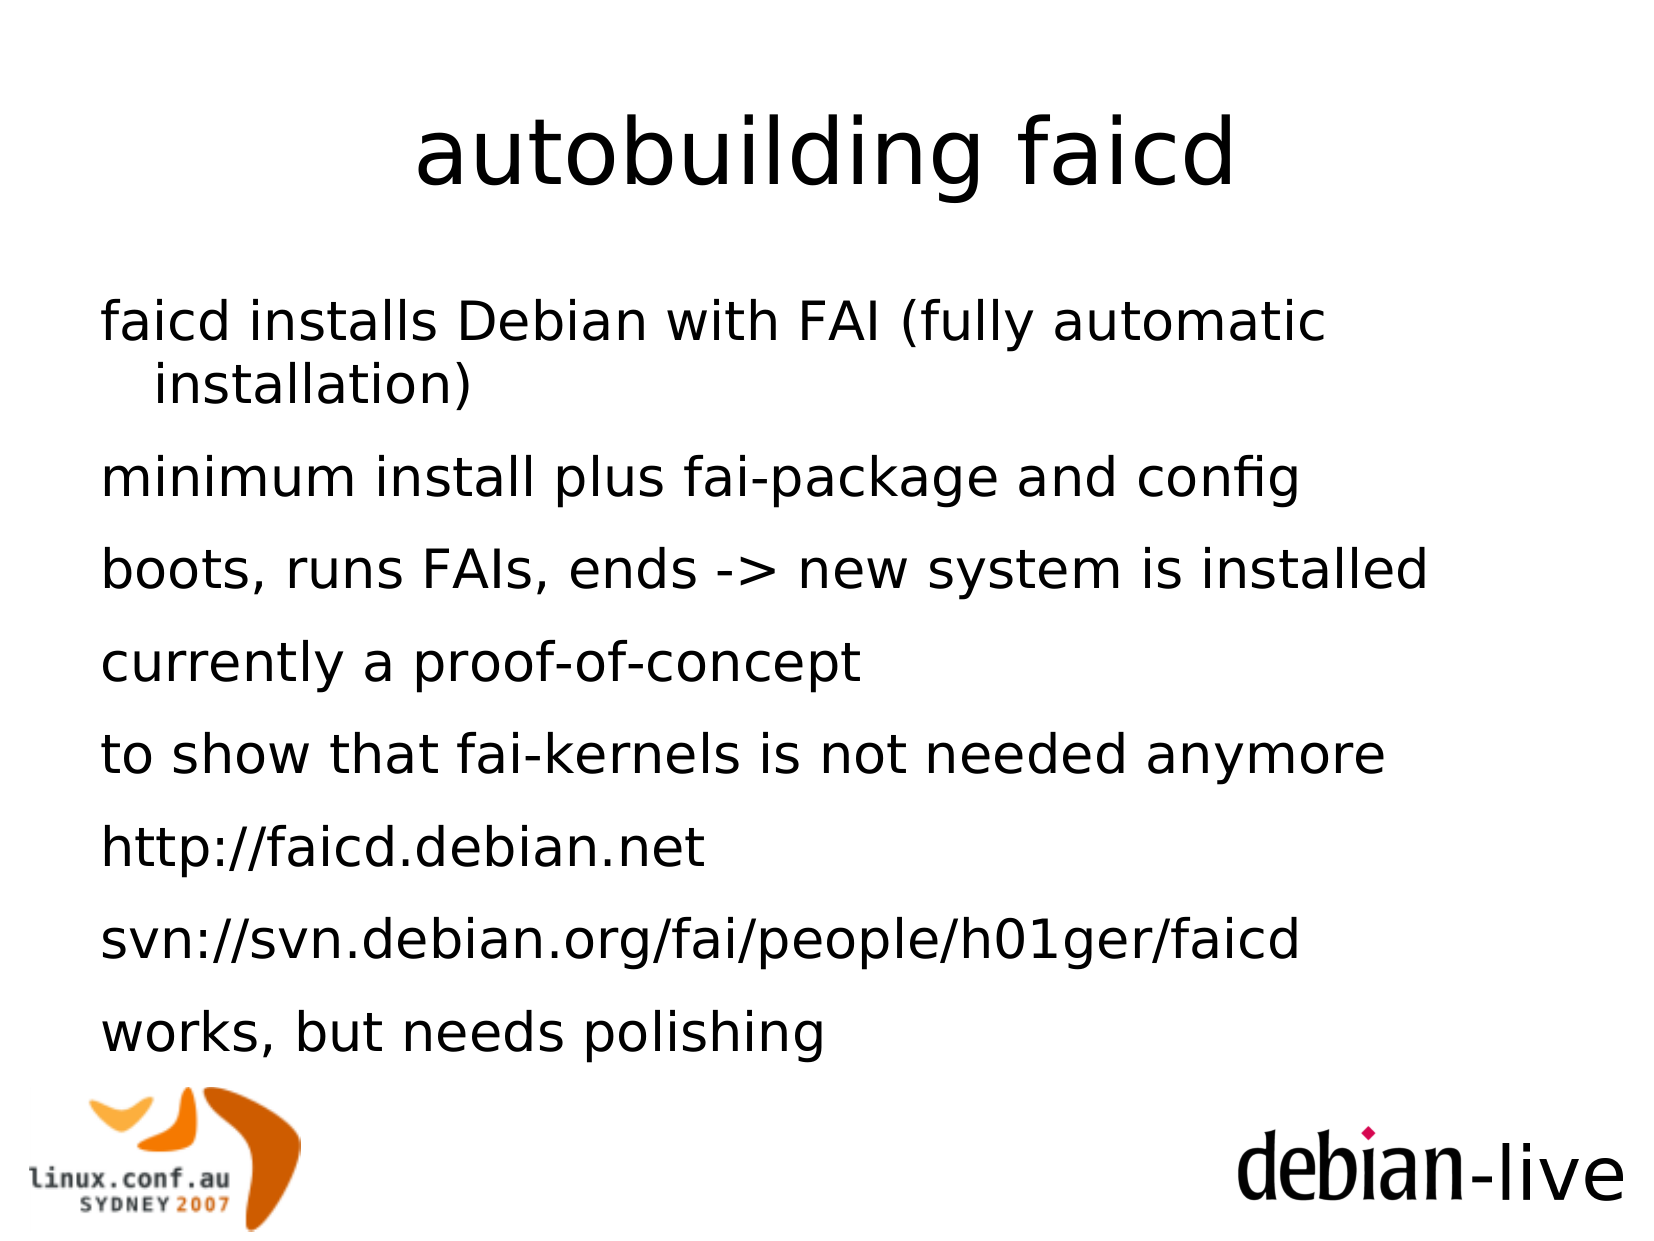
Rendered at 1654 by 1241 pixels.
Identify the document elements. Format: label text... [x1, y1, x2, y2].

title autobuilding faicd [82, 49, 1571, 257]
picture [29, 1087, 301, 1232]
picture [1237, 1125, 1623, 1201]
list faicd installs Debian with FAI (fully automatic installation) minimum install plus fai-package and config boots, runs FAIs, ends -> new system is installed currently a proof-of-concept to show that fai-kernels is not needed anymore http://faicd.debian.net svn://svn.debian.org/fai/people/h01ger/faicd works, but needs polishing [82, 290, 1571, 1109]
